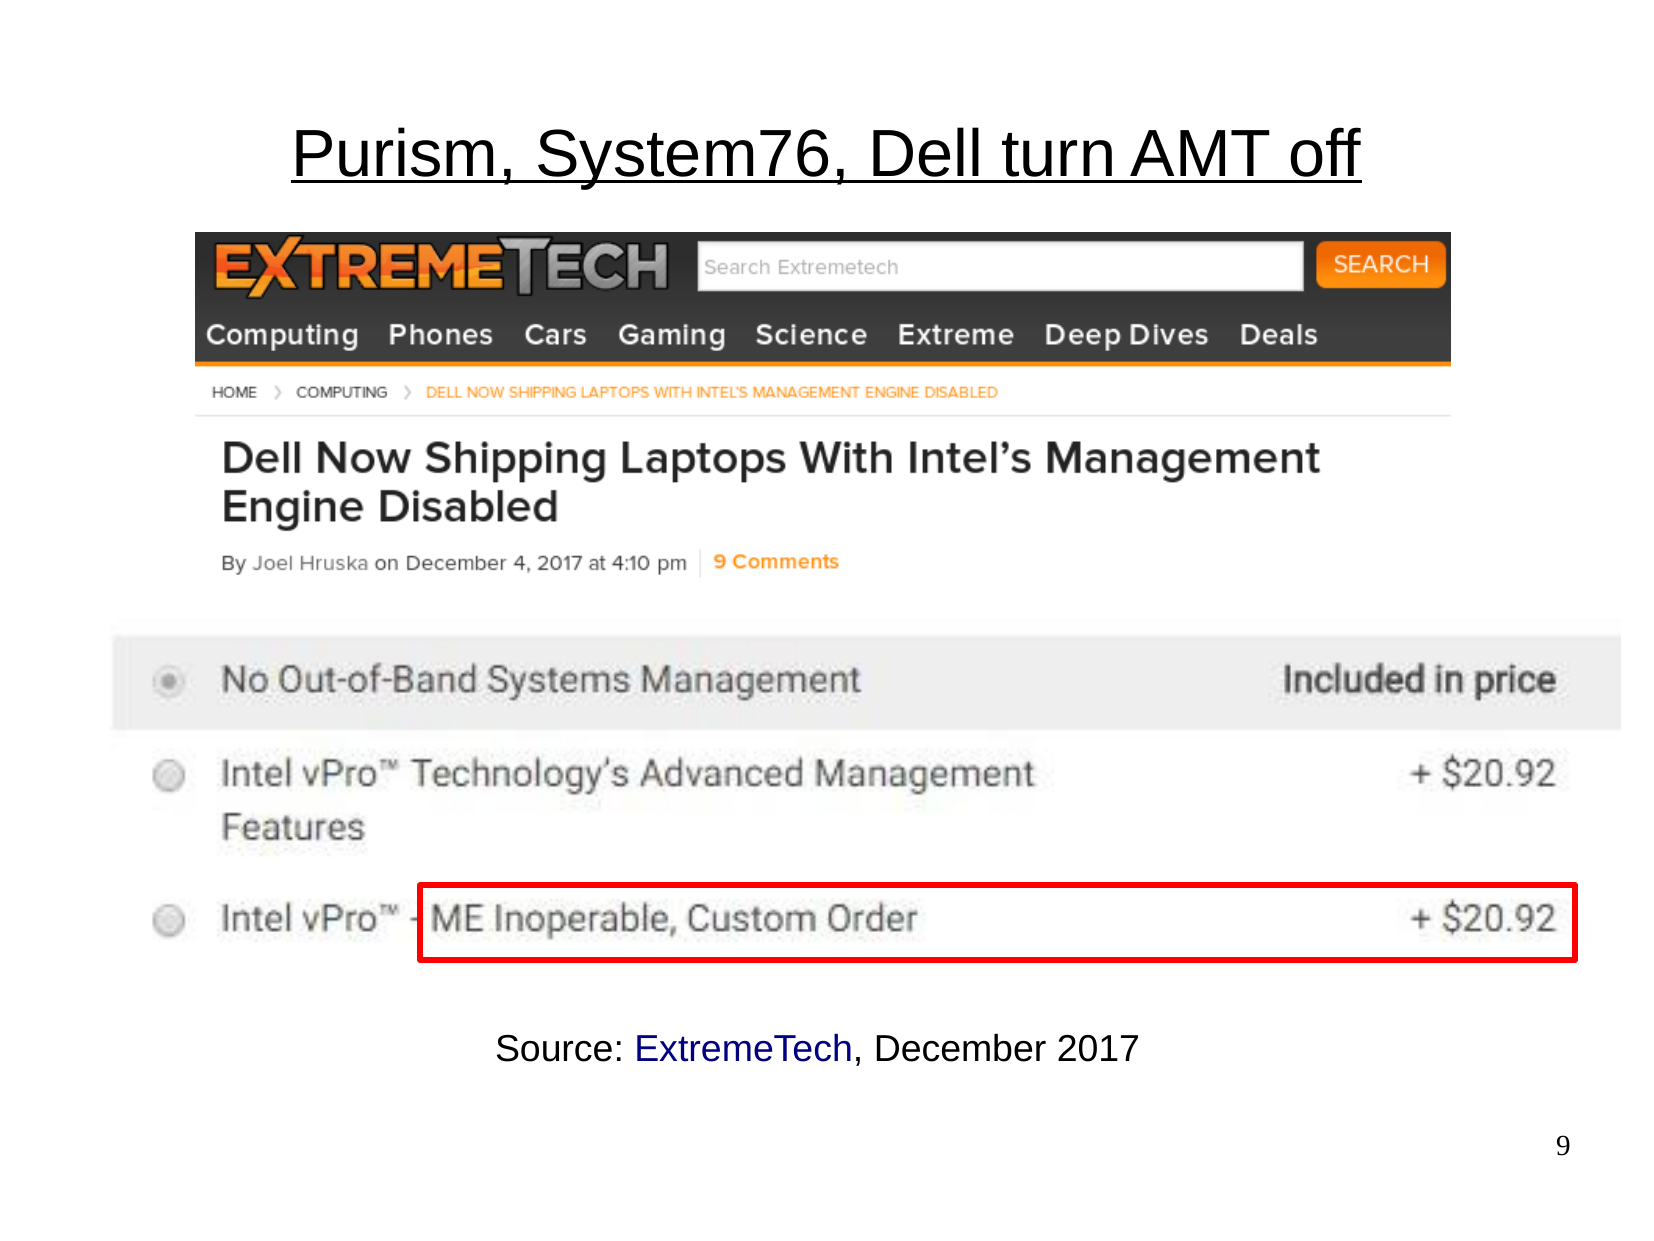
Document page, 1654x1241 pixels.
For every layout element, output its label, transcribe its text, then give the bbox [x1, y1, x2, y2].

title Purism, System76, Dell turn AMT off [82, 49, 1571, 257]
text_box Source: ExtremeTech, December 2017 [480, 1020, 1155, 1071]
picture [0, 232, 1621, 976]
